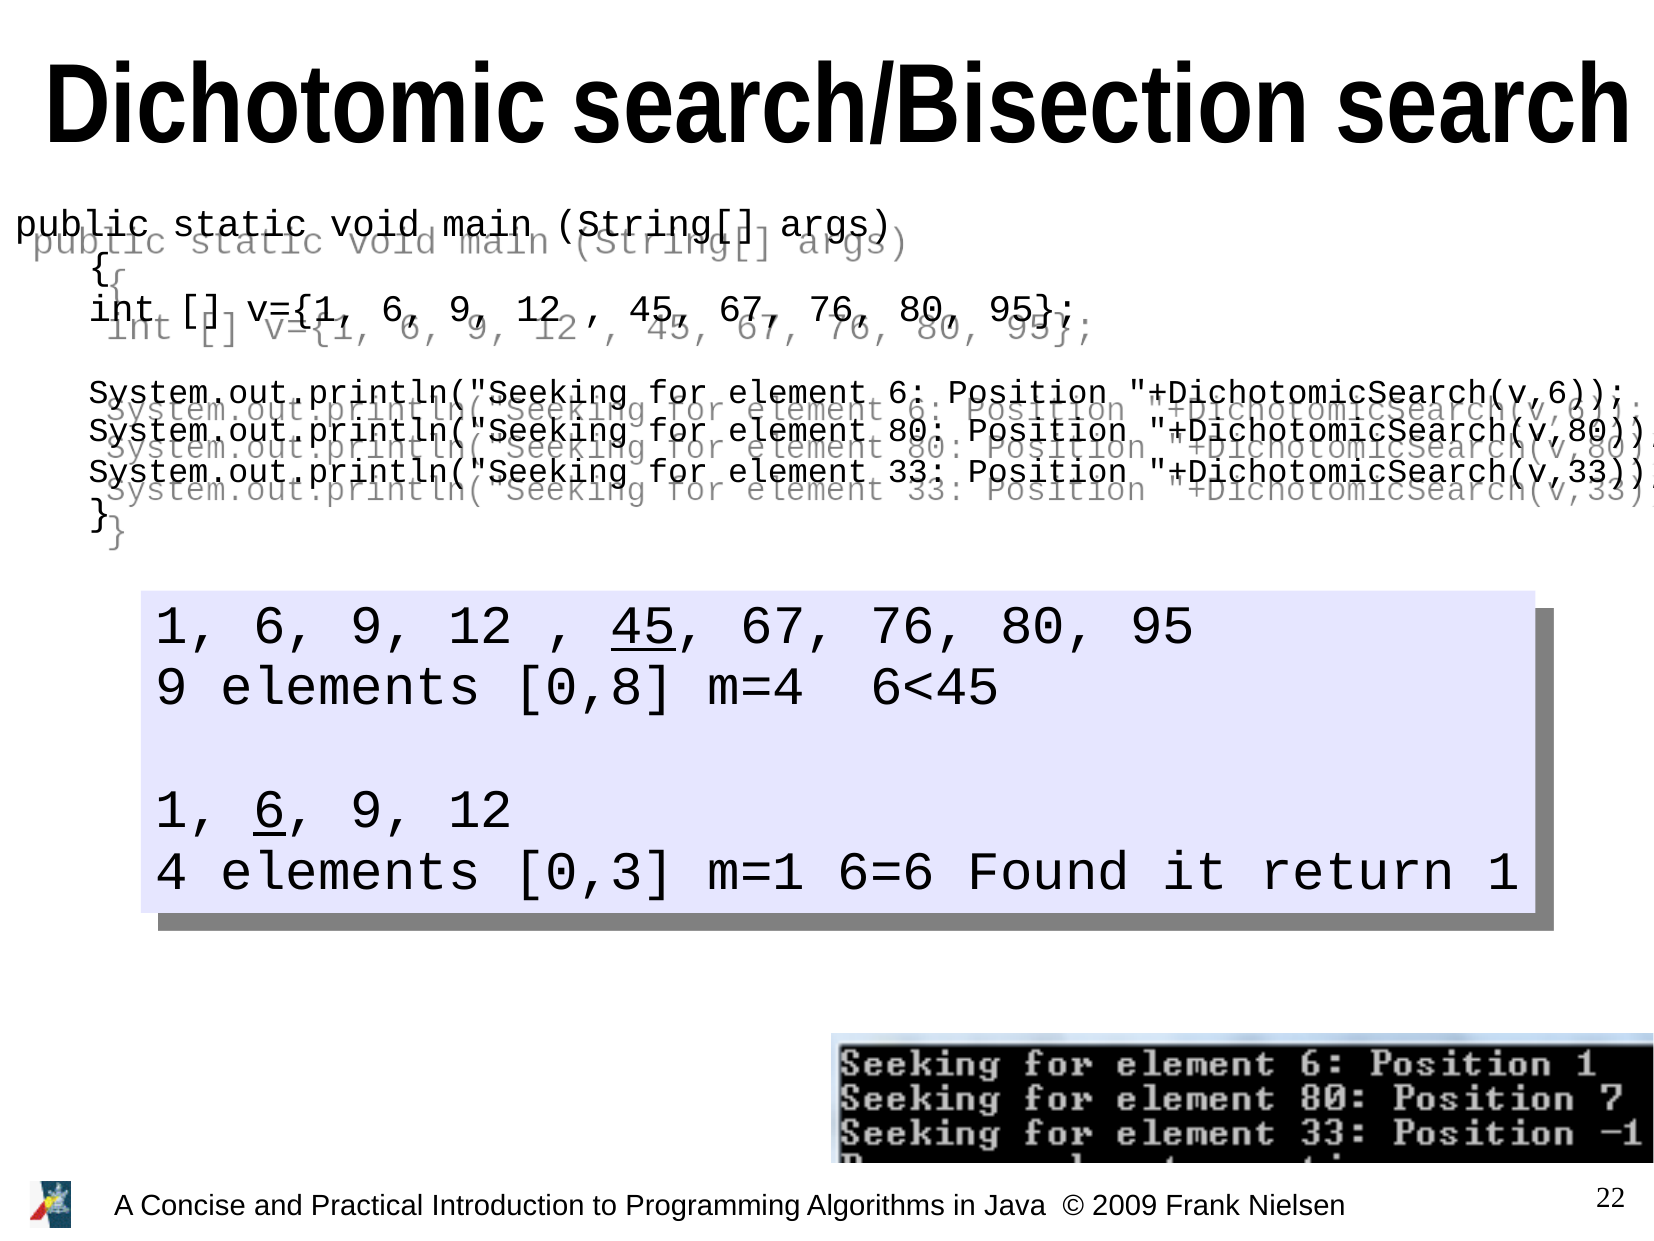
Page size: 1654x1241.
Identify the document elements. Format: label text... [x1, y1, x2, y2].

text_box 1, 6, 9, 12 , 45, 67, 76, 80, 95 9 elements [0,8] m=4 6<45 1, 6, 9, 12 4 elements [0,3] m=1 6=6 Found it return 1 [140, 590, 1536, 895]
picture [831, 1033, 1654, 1163]
picture [29, 1181, 71, 1228]
text_box public static void main (String[] args) { int [] v={1, 6, 9, 12 , 45, 67, 76, 80, 95}; System.out.println("Seeking for element 6: Position "+DichotomicSearch(v,6)); System.out.println("Seeking for element 80: Position "+DichotomicSearch(v,80)); System.out.println("Seeking for element 33: Position "+DichotomicSearch(v,33)); } [0, 198, 1654, 524]
text_box Dichotomic search/Bisection search [29, 29, 1648, 174]
